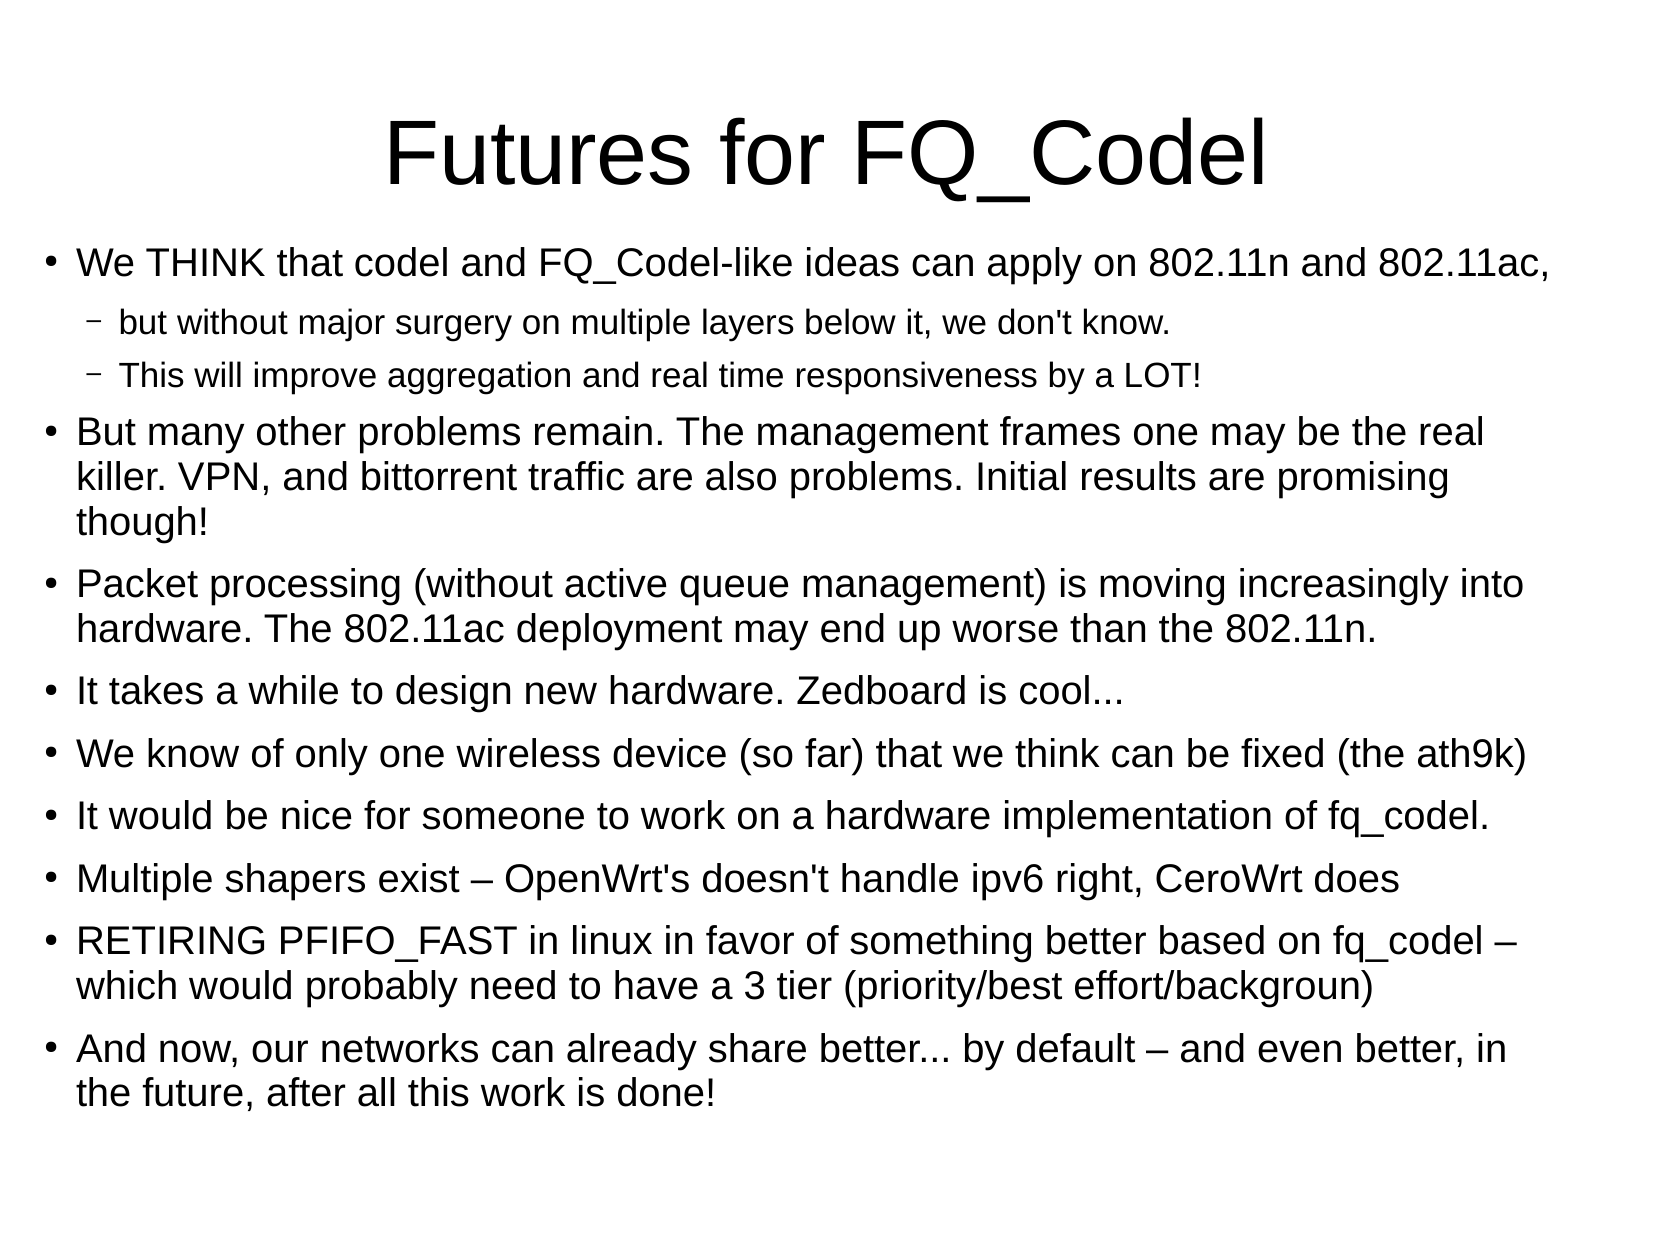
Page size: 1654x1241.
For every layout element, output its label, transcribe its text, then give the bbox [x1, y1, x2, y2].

title Futures for FQ_Codel [82, 49, 1571, 240]
list We THINK that codel and FQ_Codel-like ideas can apply on 802.11n and 802.11ac, but without major surgery on multiple layers below it, we don't know. This will improve aggregation and real time responsiveness by a LOT! But many other problems remain. The management frames one may be the real killer. VPN, and bittorrent traffic are also problems. Initial results are promising though! Packet processing (without active queue management) is moving increasingly into hardware. The 802.11ac deployment may end up worse than the 802.11n. It takes a while to design new hardware. Zedboard is cool... We know of only one wireless device (so far) that we think can be fixed (the ath9k) It would be nice for someone to work on a hardware implementation of fq_codel. Multiple shapers exist – OpenWrt's doesn't handle ipv6 right, CeroWrt does RETIRING PFIFO_FAST in linux in favor of something better based on fq_codel – which would probably need to have a 3 tier (priority/best effort/backgroun) And now, our networks can already share better... by default – and even better, in the future, after all this work is done! [33, 240, 1571, 1180]
